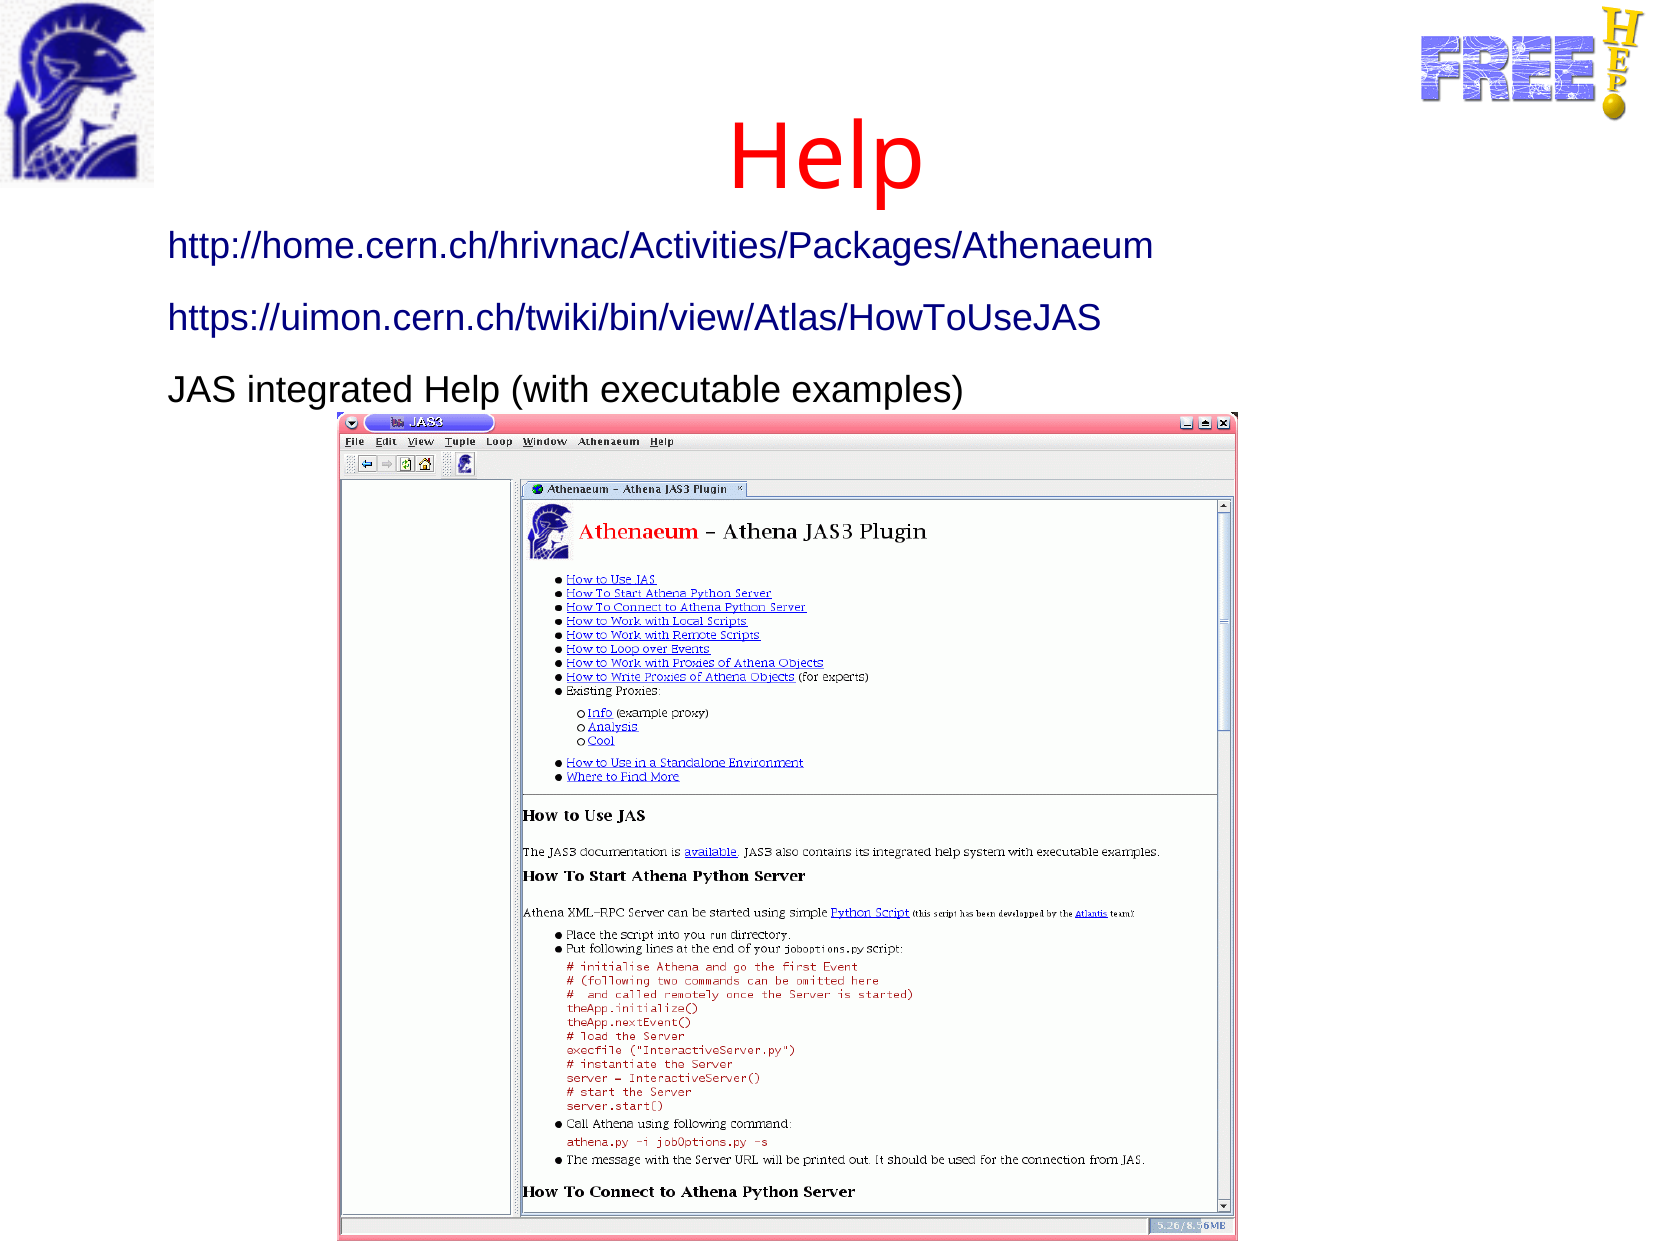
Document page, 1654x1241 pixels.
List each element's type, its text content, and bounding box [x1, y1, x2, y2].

title Help [82, 49, 1571, 257]
picture [0, 0, 154, 188]
list http://home.cern.ch/hrivnac/Activities/Packages/Athenaeum https://uimon.cern.ch/twiki/bin/view/Atlas/HowToUseJAS JAS integrated Help (with executable examples) [150, 225, 1426, 451]
picture [337, 451, 1238, 1241]
picture [1412, 2, 1651, 126]
